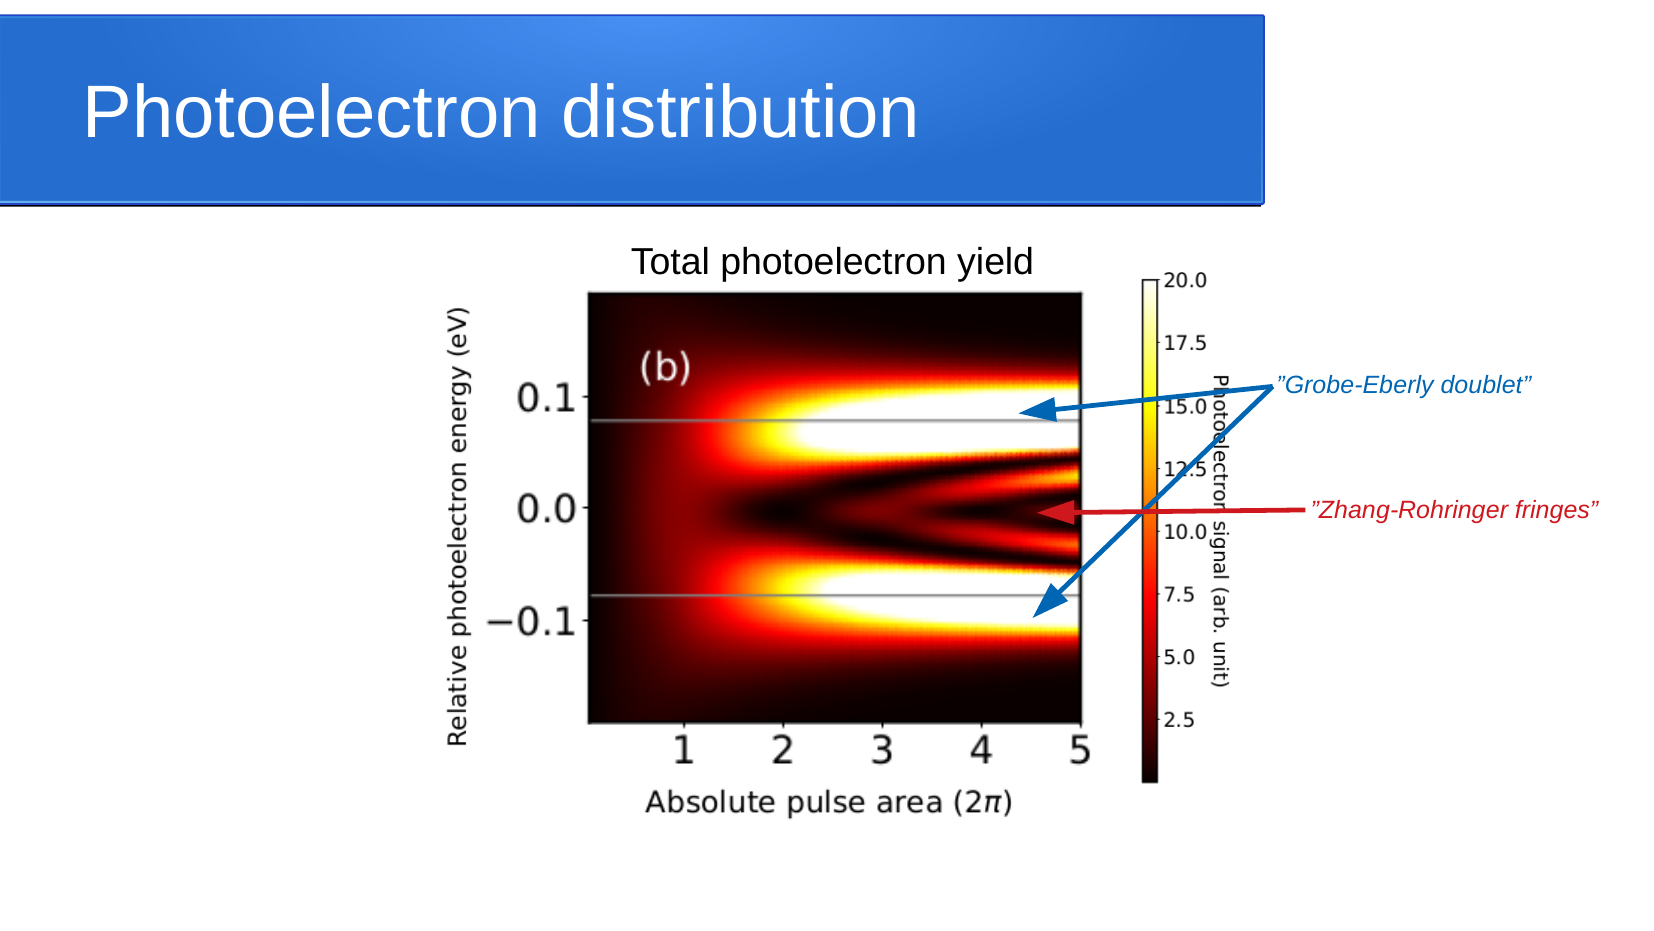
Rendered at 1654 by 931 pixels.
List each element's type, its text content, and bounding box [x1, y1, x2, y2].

text_box ”Grobe-Eberly doublet” [1261, 363, 1556, 435]
text_box ”Zhang-Rohringer fringes” [1279, 488, 1630, 560]
text_box Total photoelectron yield [616, 233, 1072, 291]
picture [441, 262, 1240, 839]
picture [1151, 423, 1240, 509]
title Photoelectron distribution [82, 35, 1235, 189]
